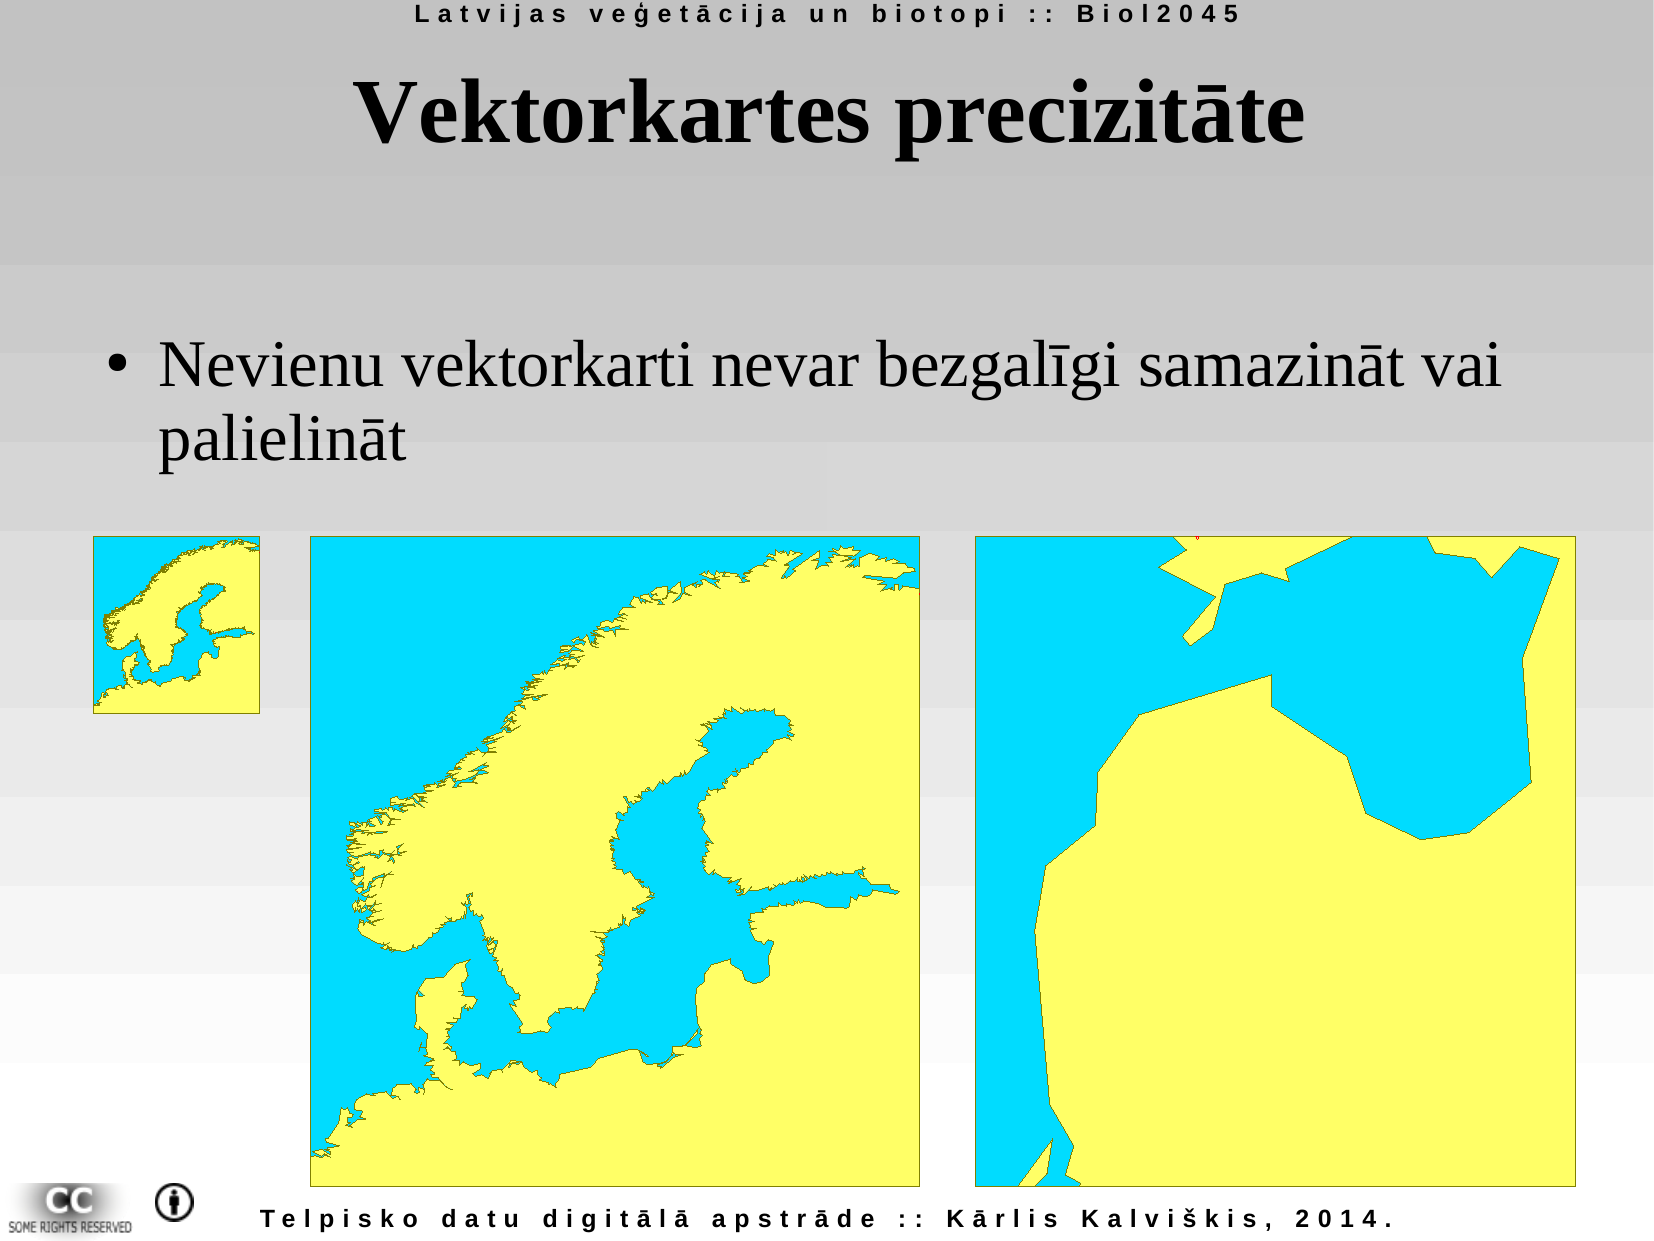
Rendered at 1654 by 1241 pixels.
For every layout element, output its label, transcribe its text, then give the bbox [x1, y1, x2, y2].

text_box [93, 536, 260, 714]
text_box [975, 536, 1576, 1187]
picture [0, 0, 1654, 1241]
list Nevienu vektorkarti nevar bezgalīgi samazināt vai palielināt [87, 327, 1602, 1172]
title Vektorkartes precizitāte [34, 61, 1626, 296]
text_box [310, 536, 920, 1187]
